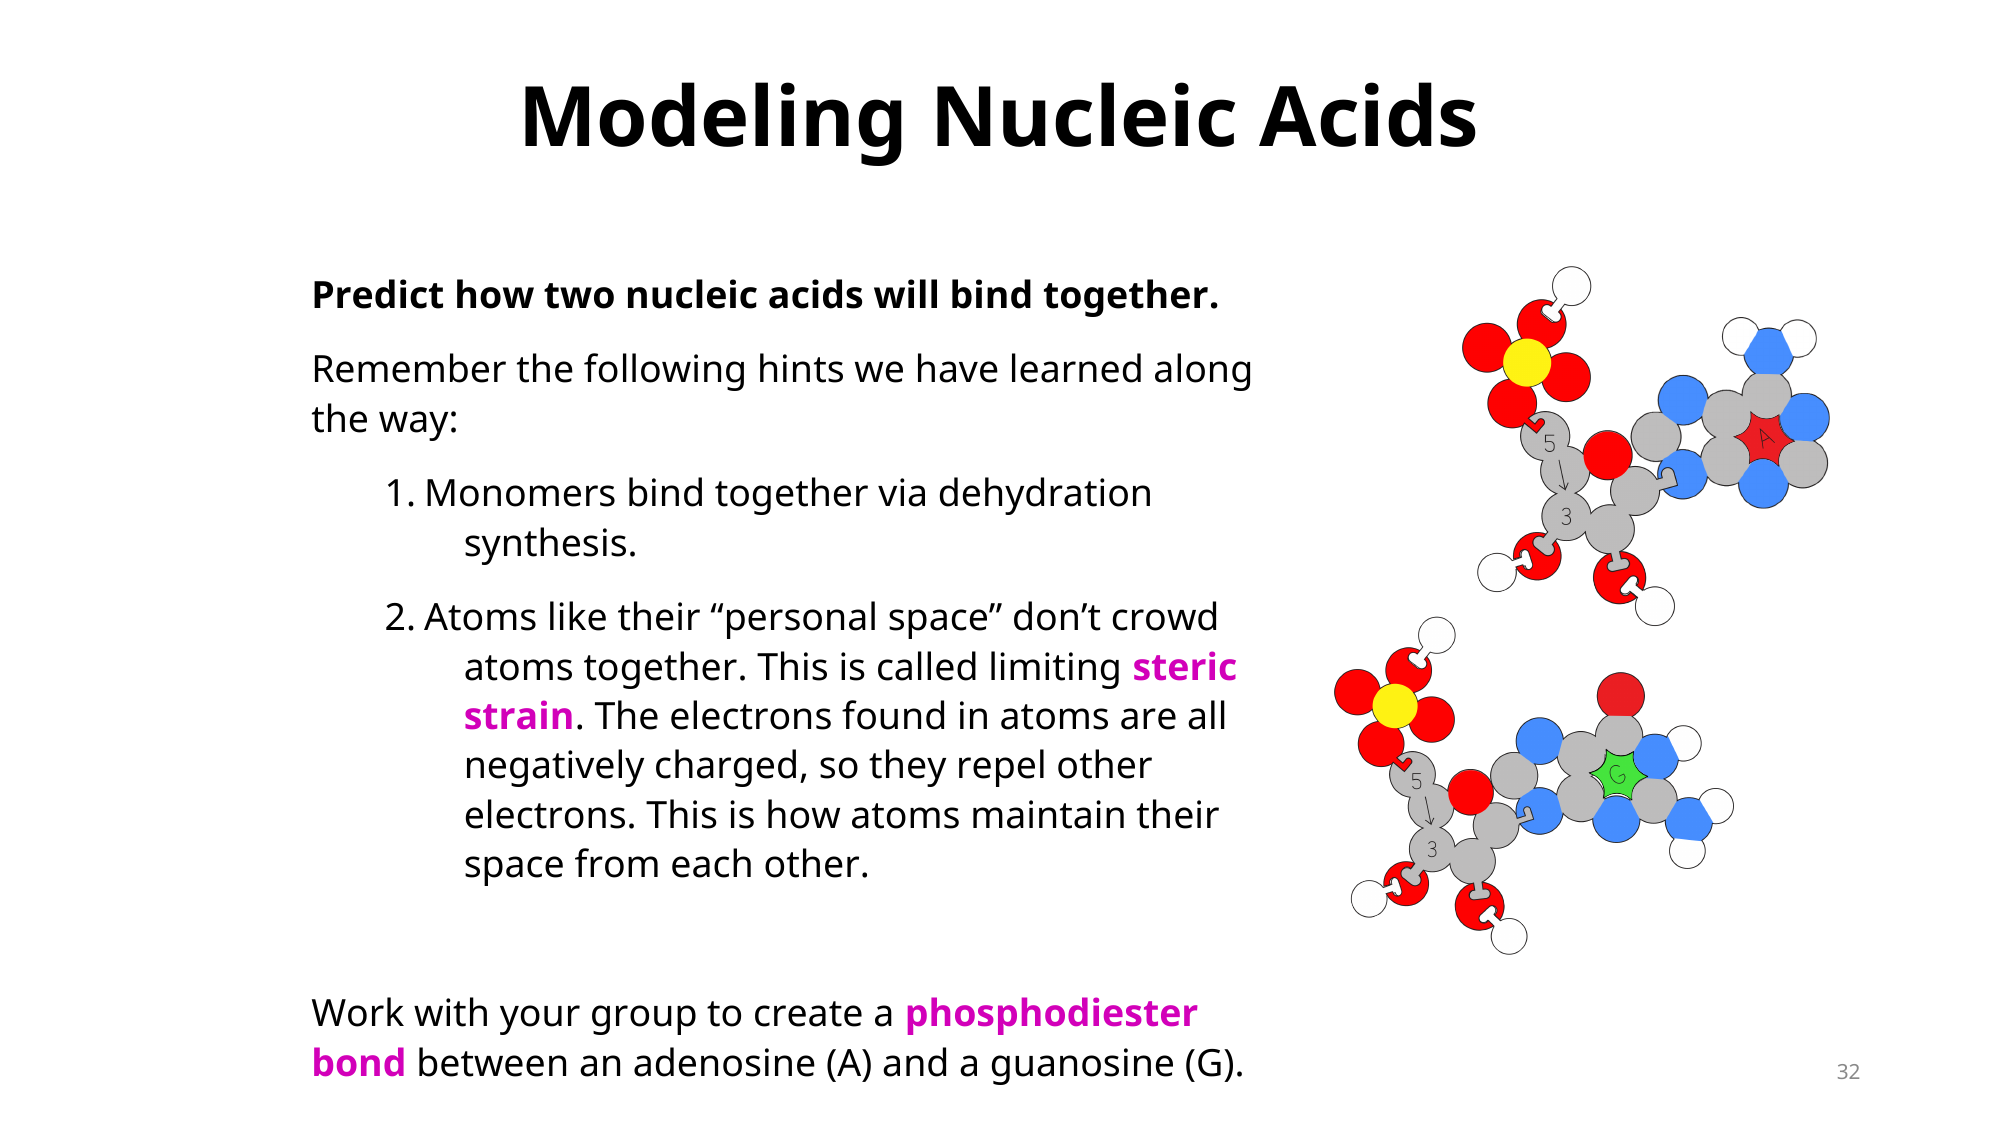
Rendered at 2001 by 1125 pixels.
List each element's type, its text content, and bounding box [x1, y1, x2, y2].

picture [1462, 258, 1830, 634]
picture [1334, 609, 1734, 962]
text_box 32 [1821, 1042, 1929, 1103]
text_box Predict how two nucleic acids will bind together. Remember the following hints we have learned along the way: Monomers bind together via dehydration synthesis. Atoms like their “personal space” don’t crowd atoms together. This is called limiting steric strain. The electrons found in atoms are all negatively charged, so they repel other electrons. This is how atoms maintain their space from each other. Work with your group to create a phosphodiester bond between an adenosine (A) and a guanosine (G). [296, 258, 1304, 1021]
text_box Modeling Nucleic Acids [300, 44, 1699, 181]
